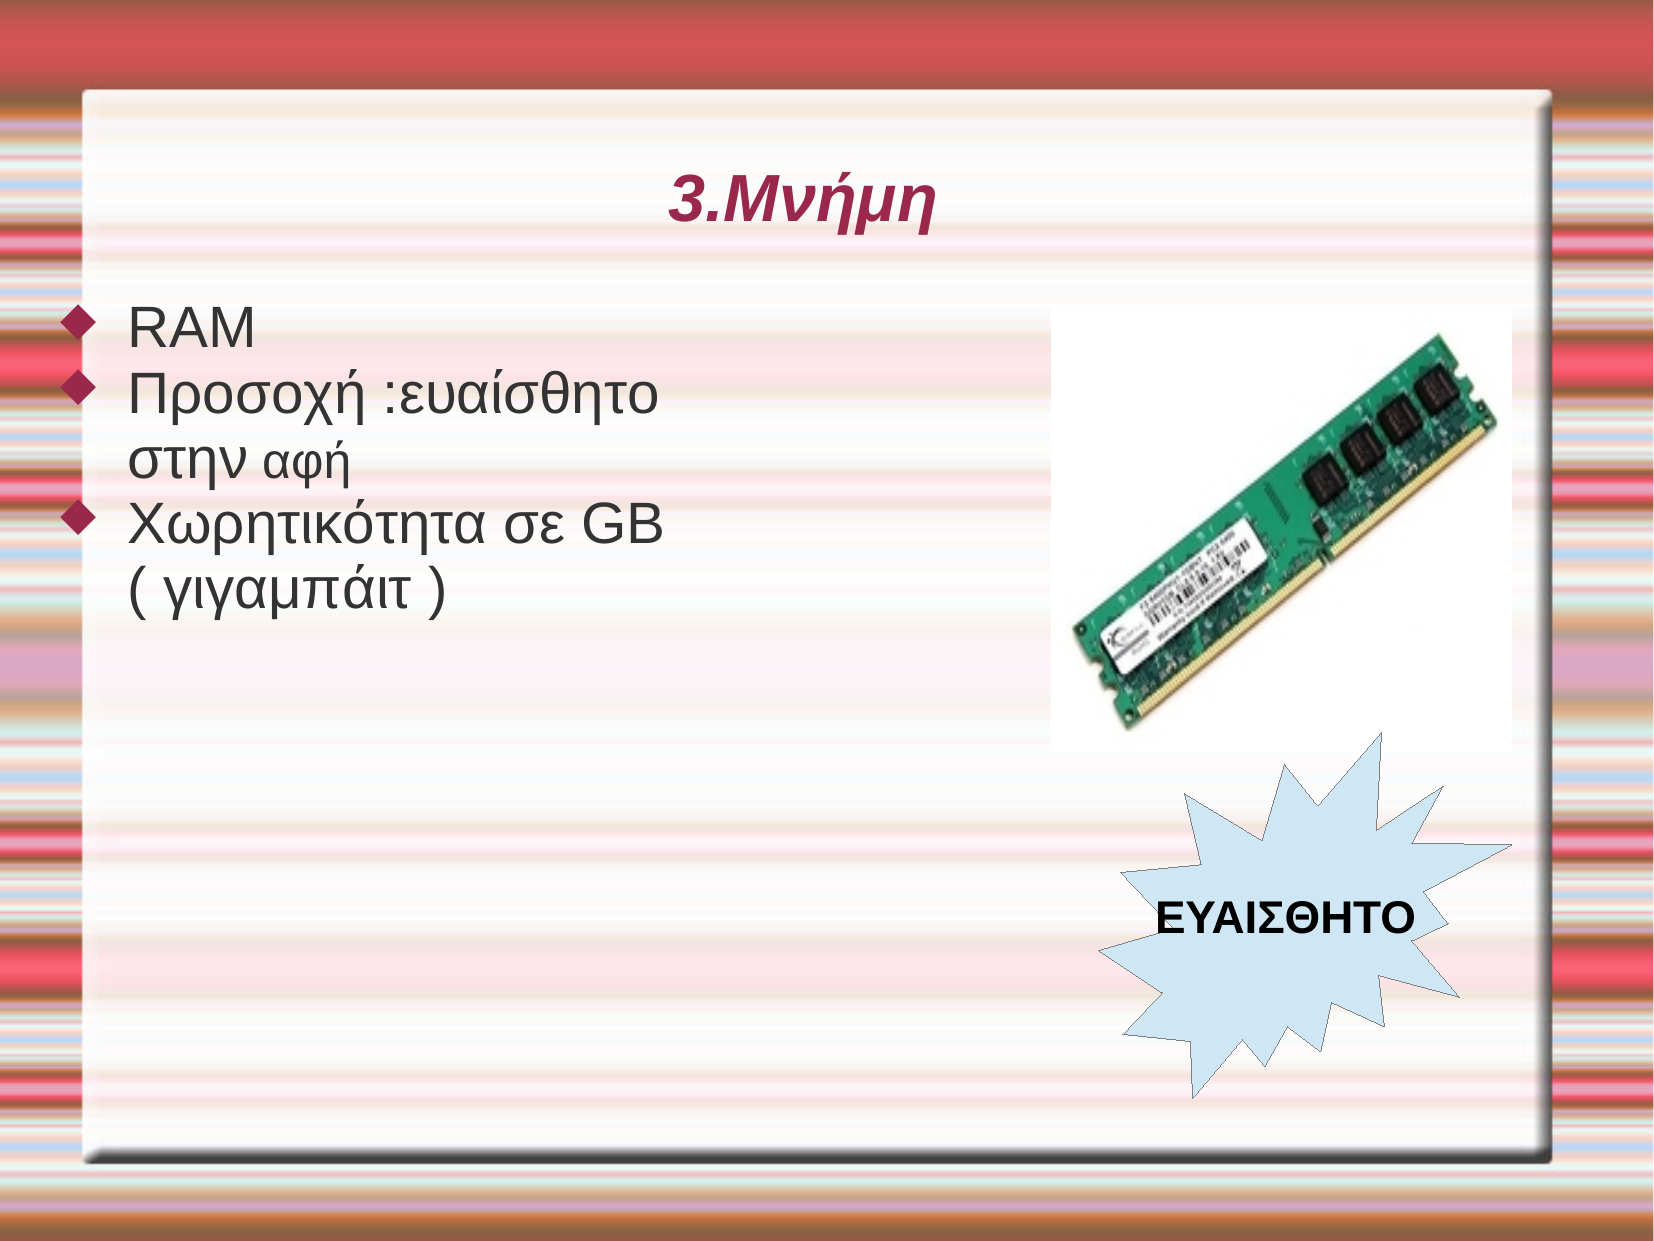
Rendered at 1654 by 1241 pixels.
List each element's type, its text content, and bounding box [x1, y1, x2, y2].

picture [0, 0, 1654, 1241]
title 3.Μνήμη [59, 94, 1548, 302]
text_box ΕΥΑΙΣΘΗΤΟ [1098, 732, 1512, 1099]
list RAM Προσοχή :ευαίσθητο στην αφή Χωρητικότητα σε GB ( γιγαμπάιτ ) [44, 295, 756, 1000]
